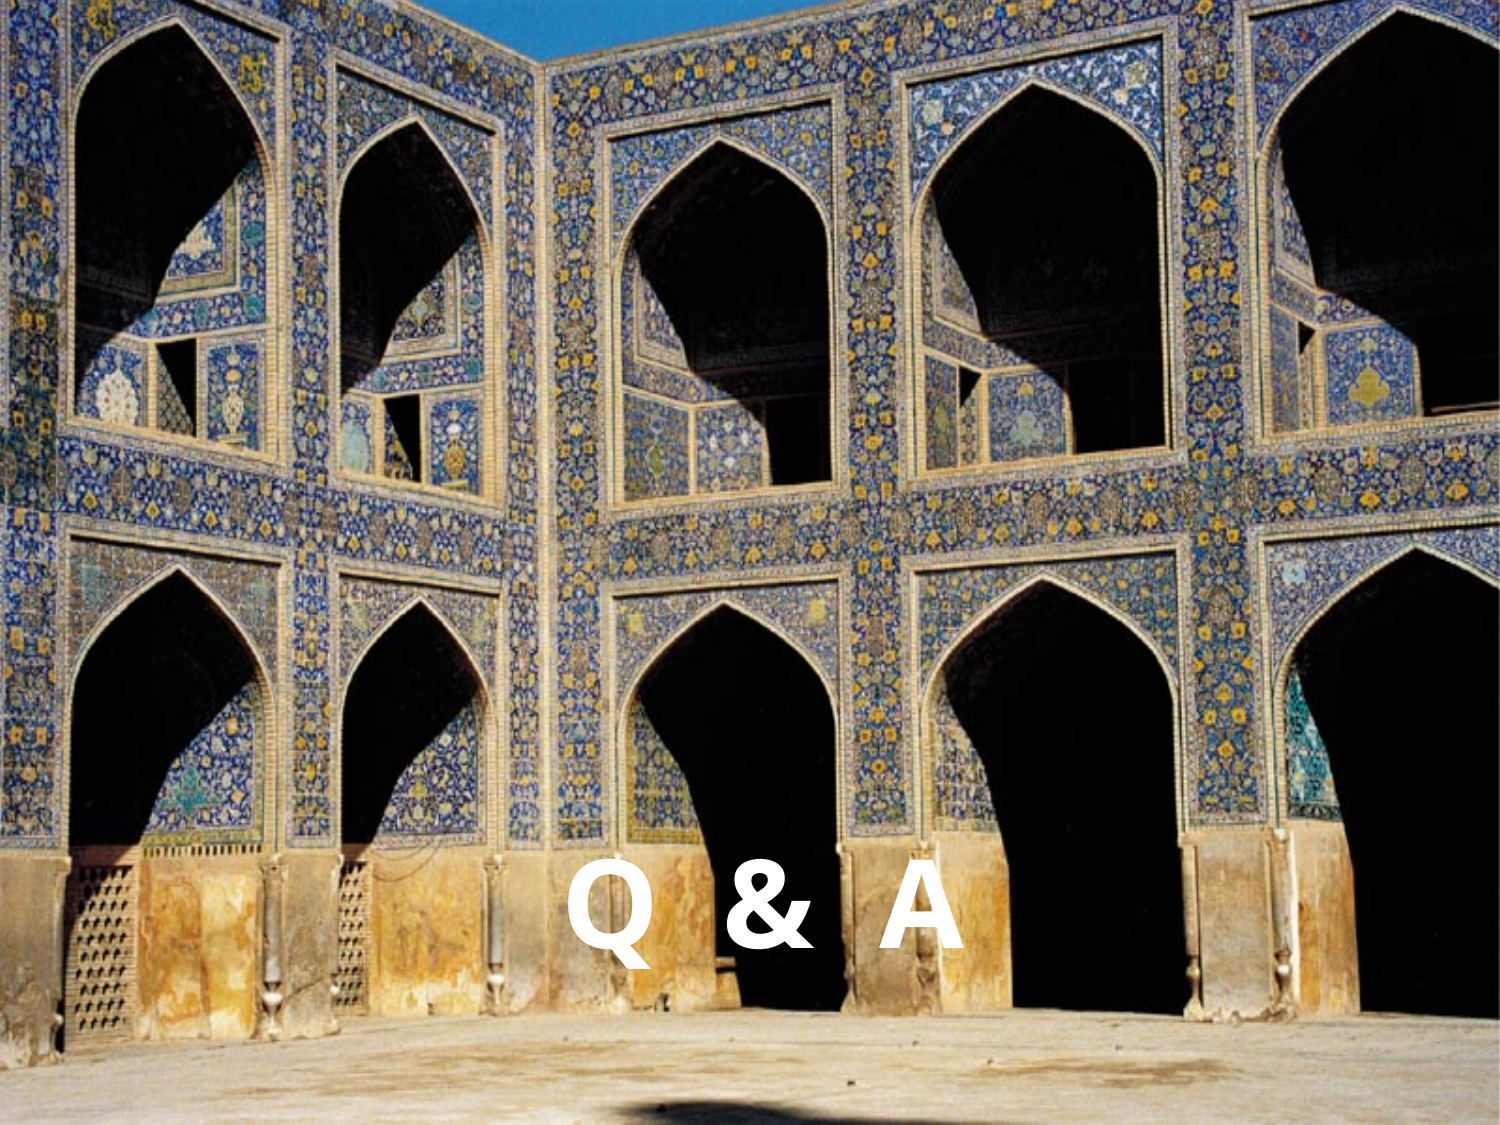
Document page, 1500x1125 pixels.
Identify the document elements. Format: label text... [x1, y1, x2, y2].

picture [0, 0, 1500, 1125]
list Q & A [125, 699, 1401, 982]
